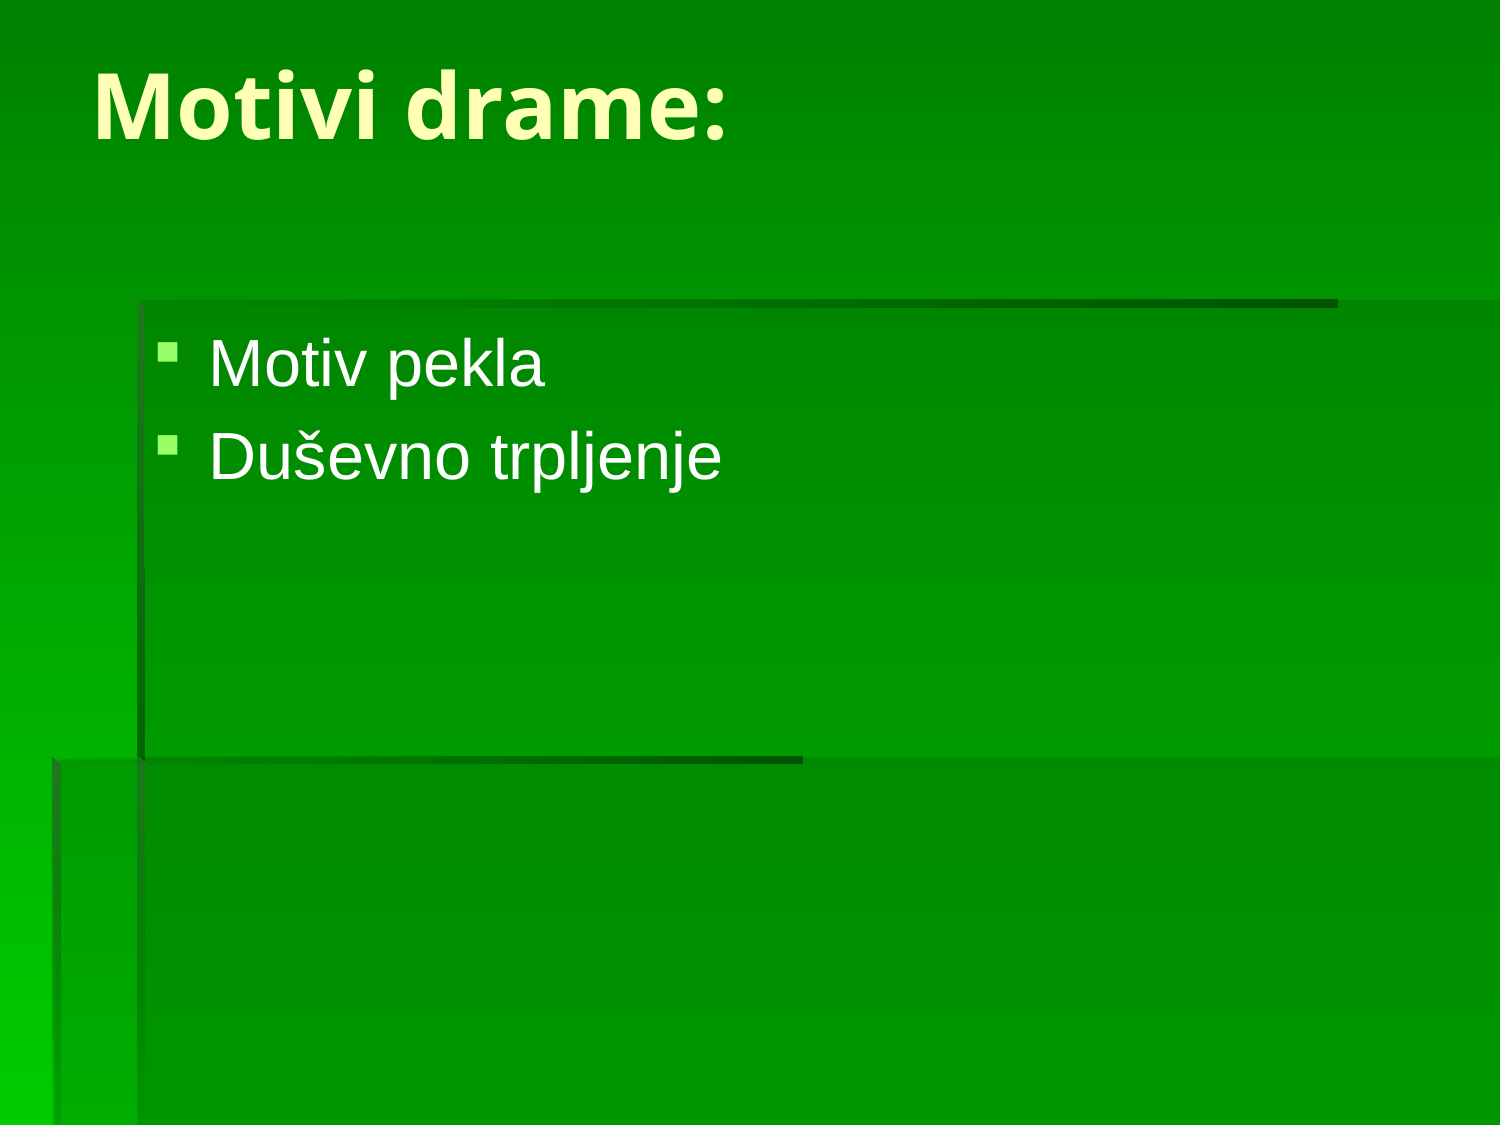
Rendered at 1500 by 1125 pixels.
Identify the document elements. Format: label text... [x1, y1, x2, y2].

title Motivi drame: [75, 40, 1451, 275]
list Motiv pekla Duševno trpljenje [137, 312, 1451, 1000]
